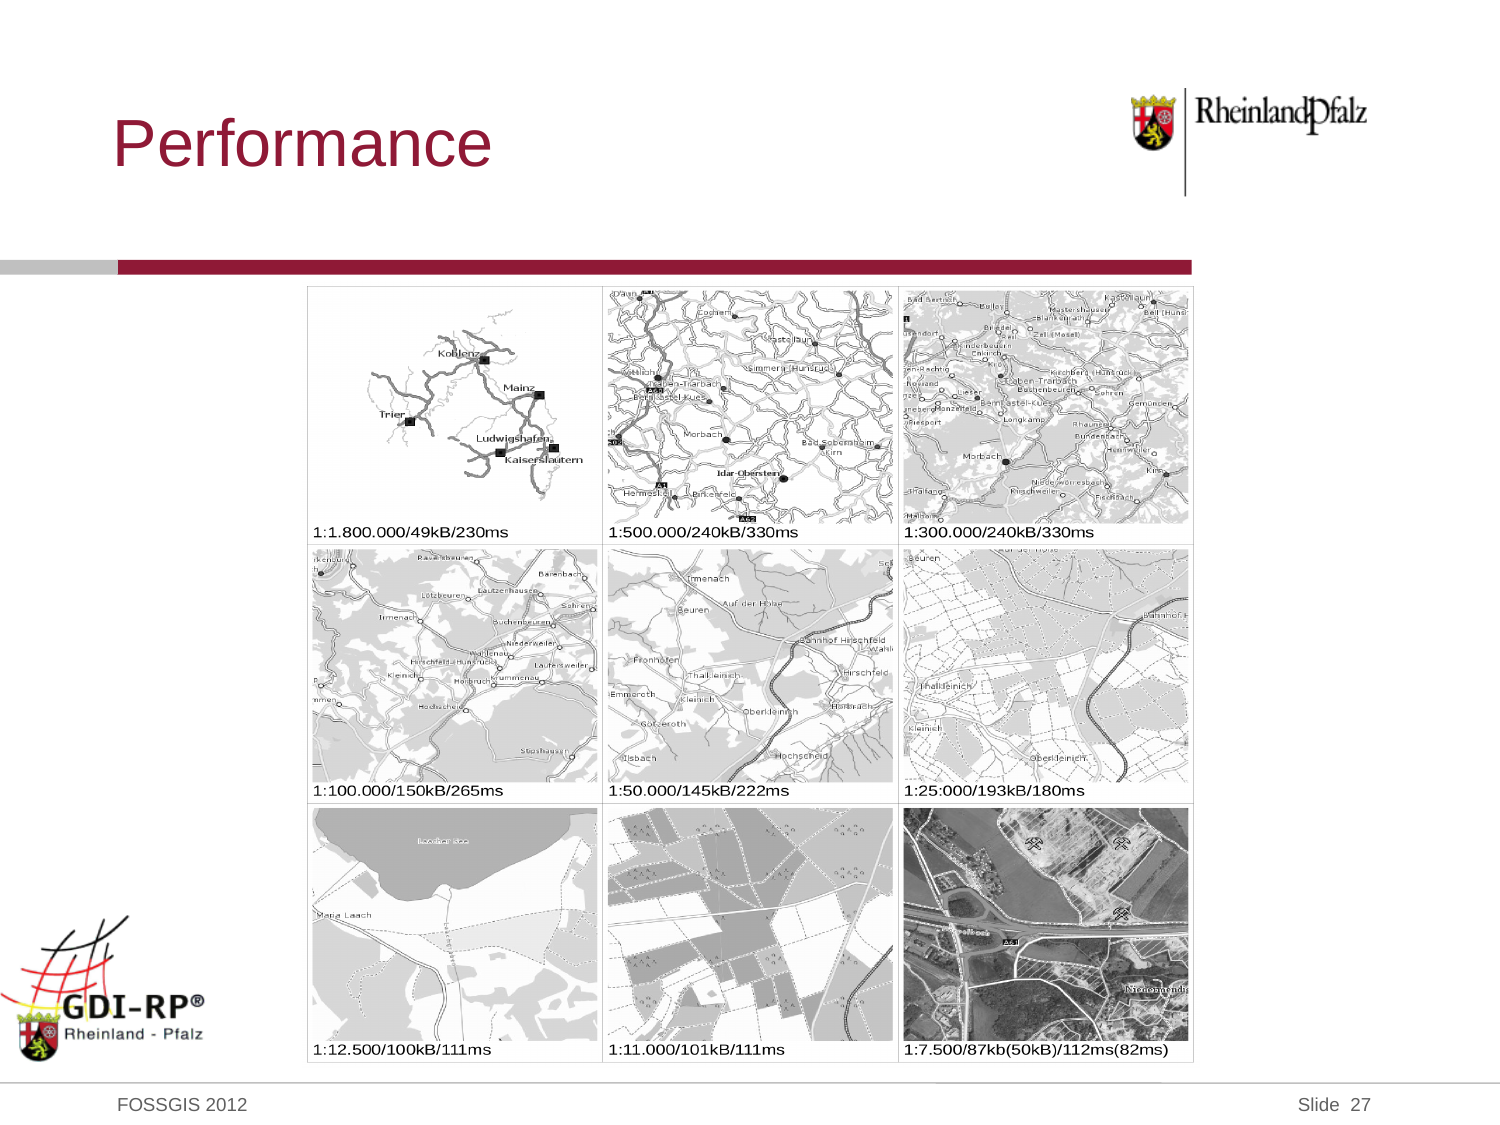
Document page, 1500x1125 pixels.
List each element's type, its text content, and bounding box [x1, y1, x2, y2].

title Performance [112, 63, 1071, 224]
picture [0, 915, 207, 1063]
picture [1131, 88, 1447, 198]
picture [302, 281, 1200, 1068]
